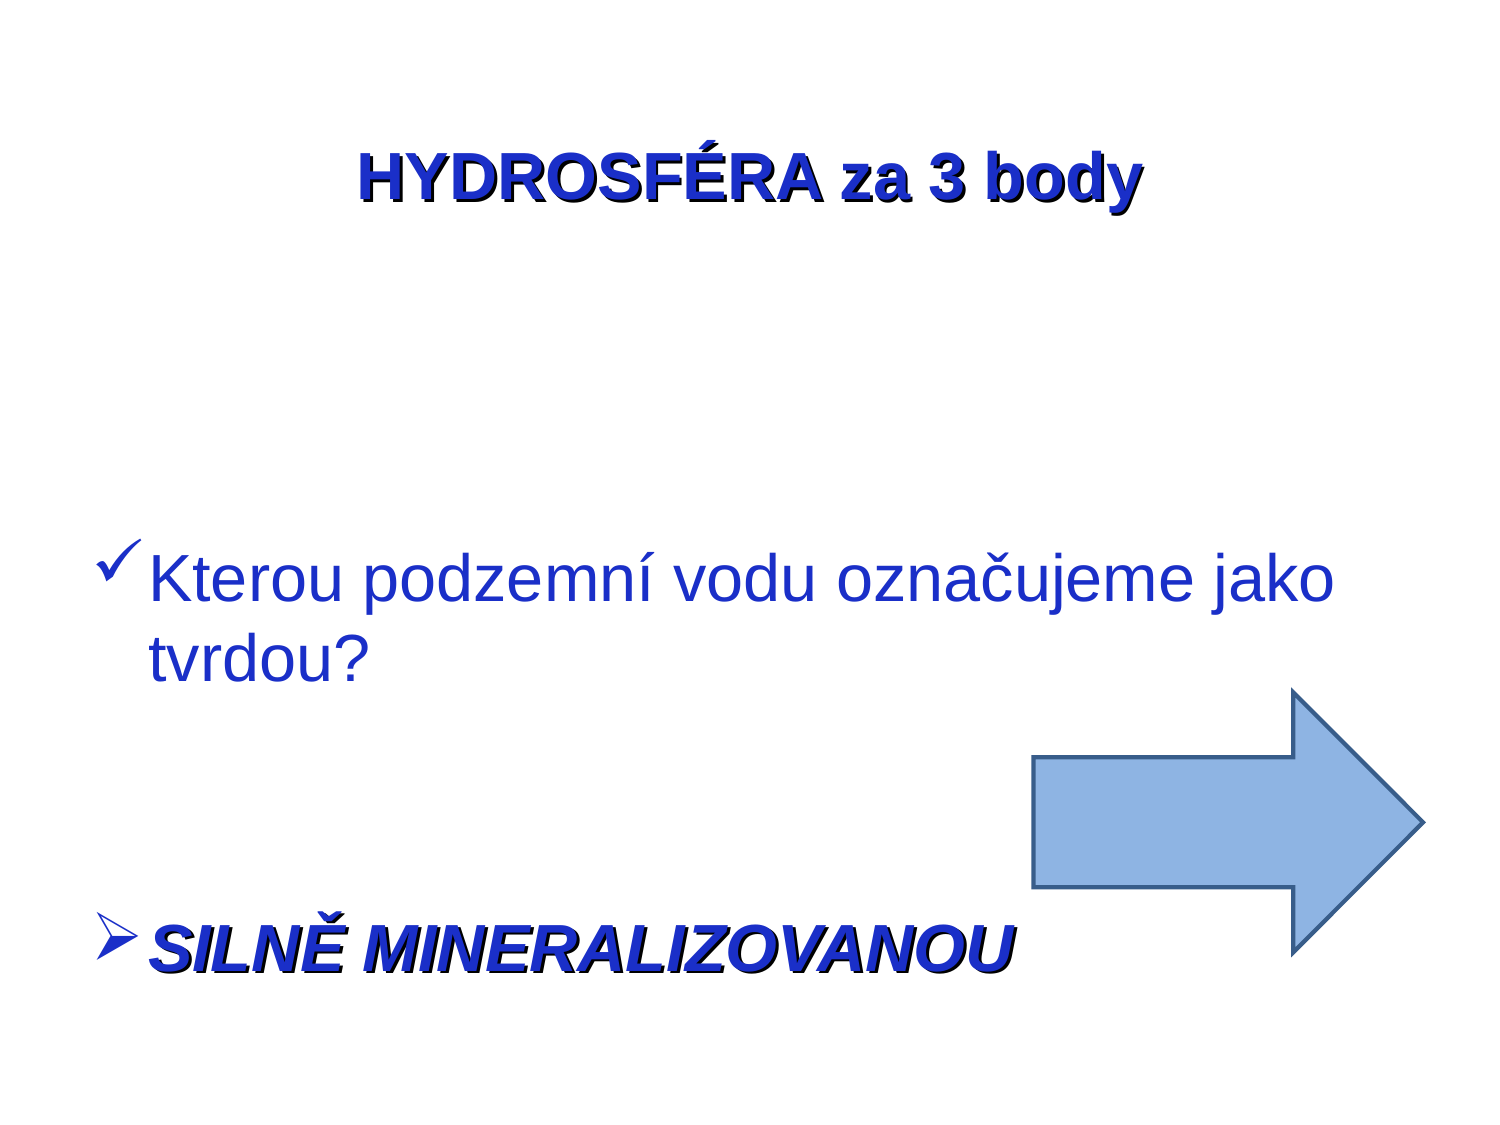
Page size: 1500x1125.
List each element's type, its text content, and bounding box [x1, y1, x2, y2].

list Kterou podzemní vodu označujeme jako tvrdou? SILNĚ MINERALIZOVANOU [76, 527, 1427, 1079]
title HYDROSFÉRA za 3 body [75, 113, 1426, 233]
text_box [1033, 692, 1424, 953]
